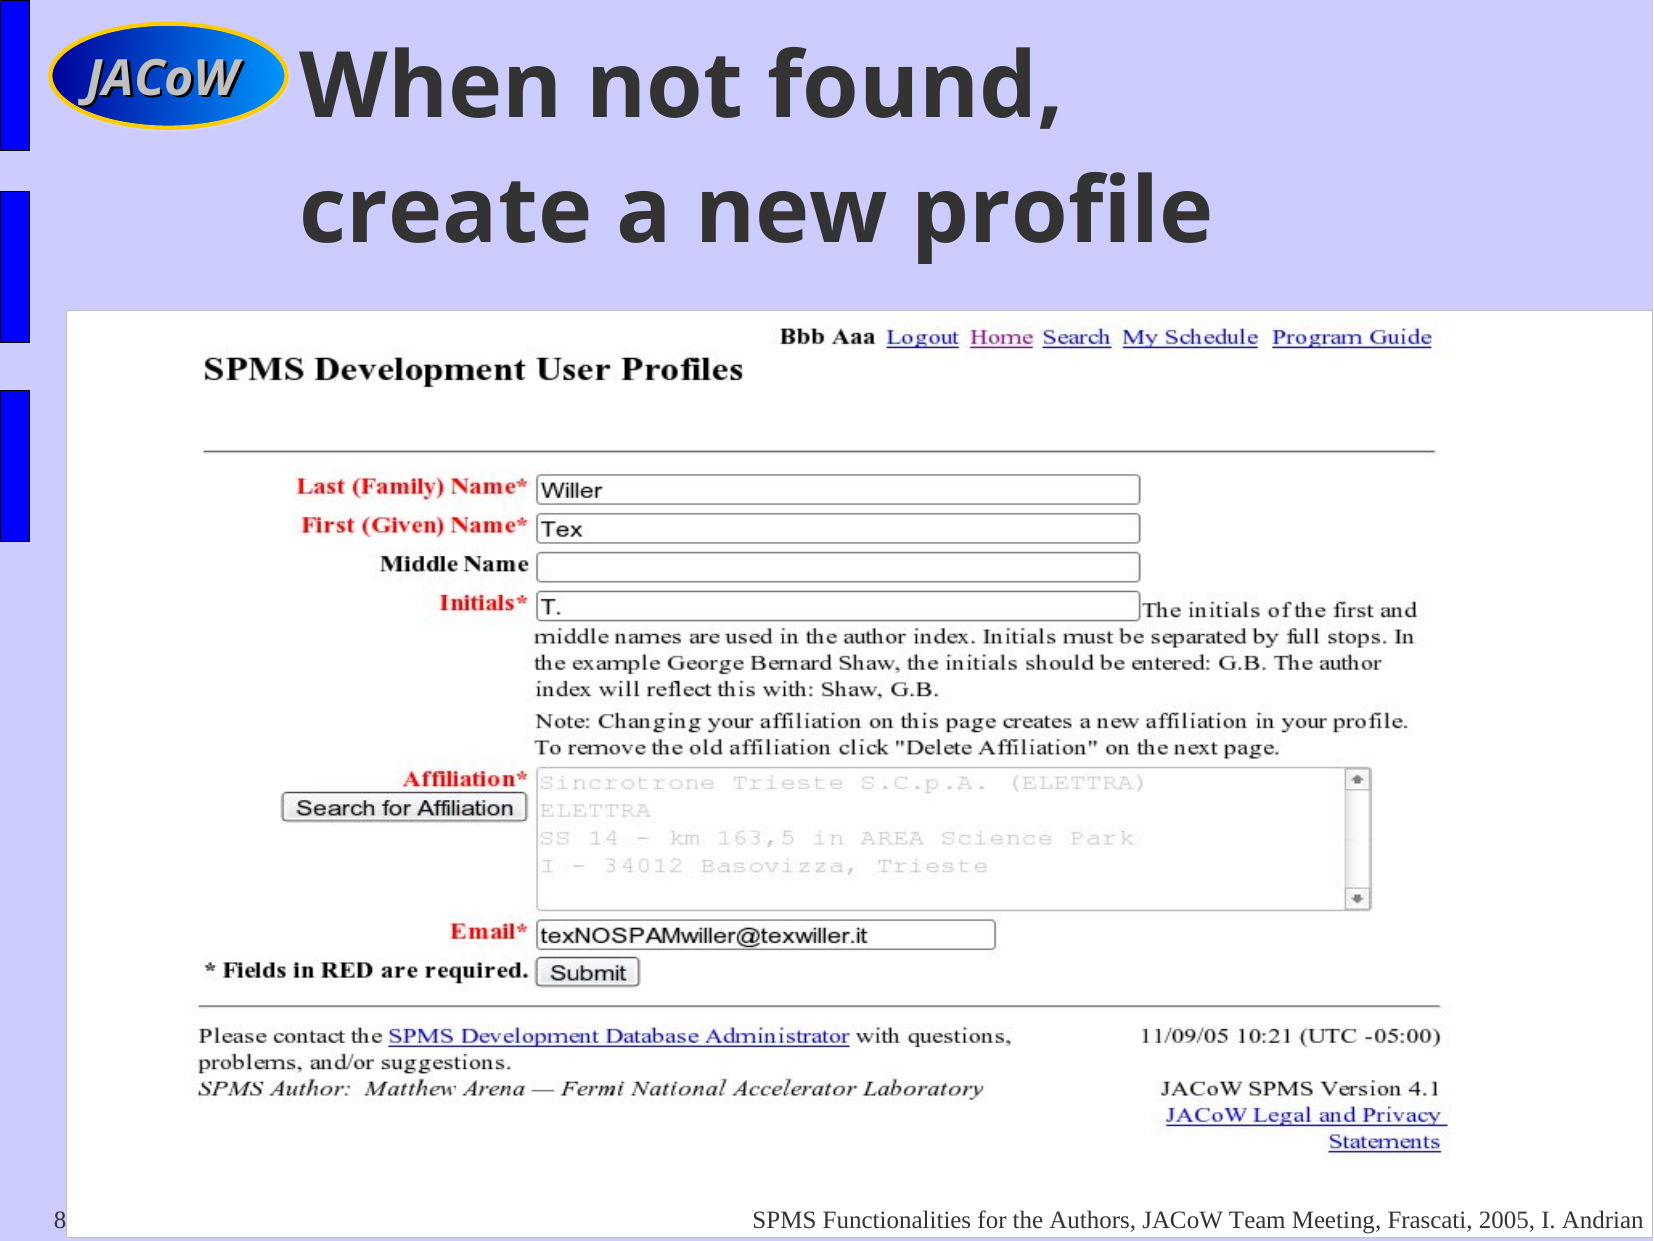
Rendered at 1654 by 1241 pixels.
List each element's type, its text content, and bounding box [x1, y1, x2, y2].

title When not found, create a new profile [299, 19, 1650, 283]
picture [191, 315, 1451, 1172]
